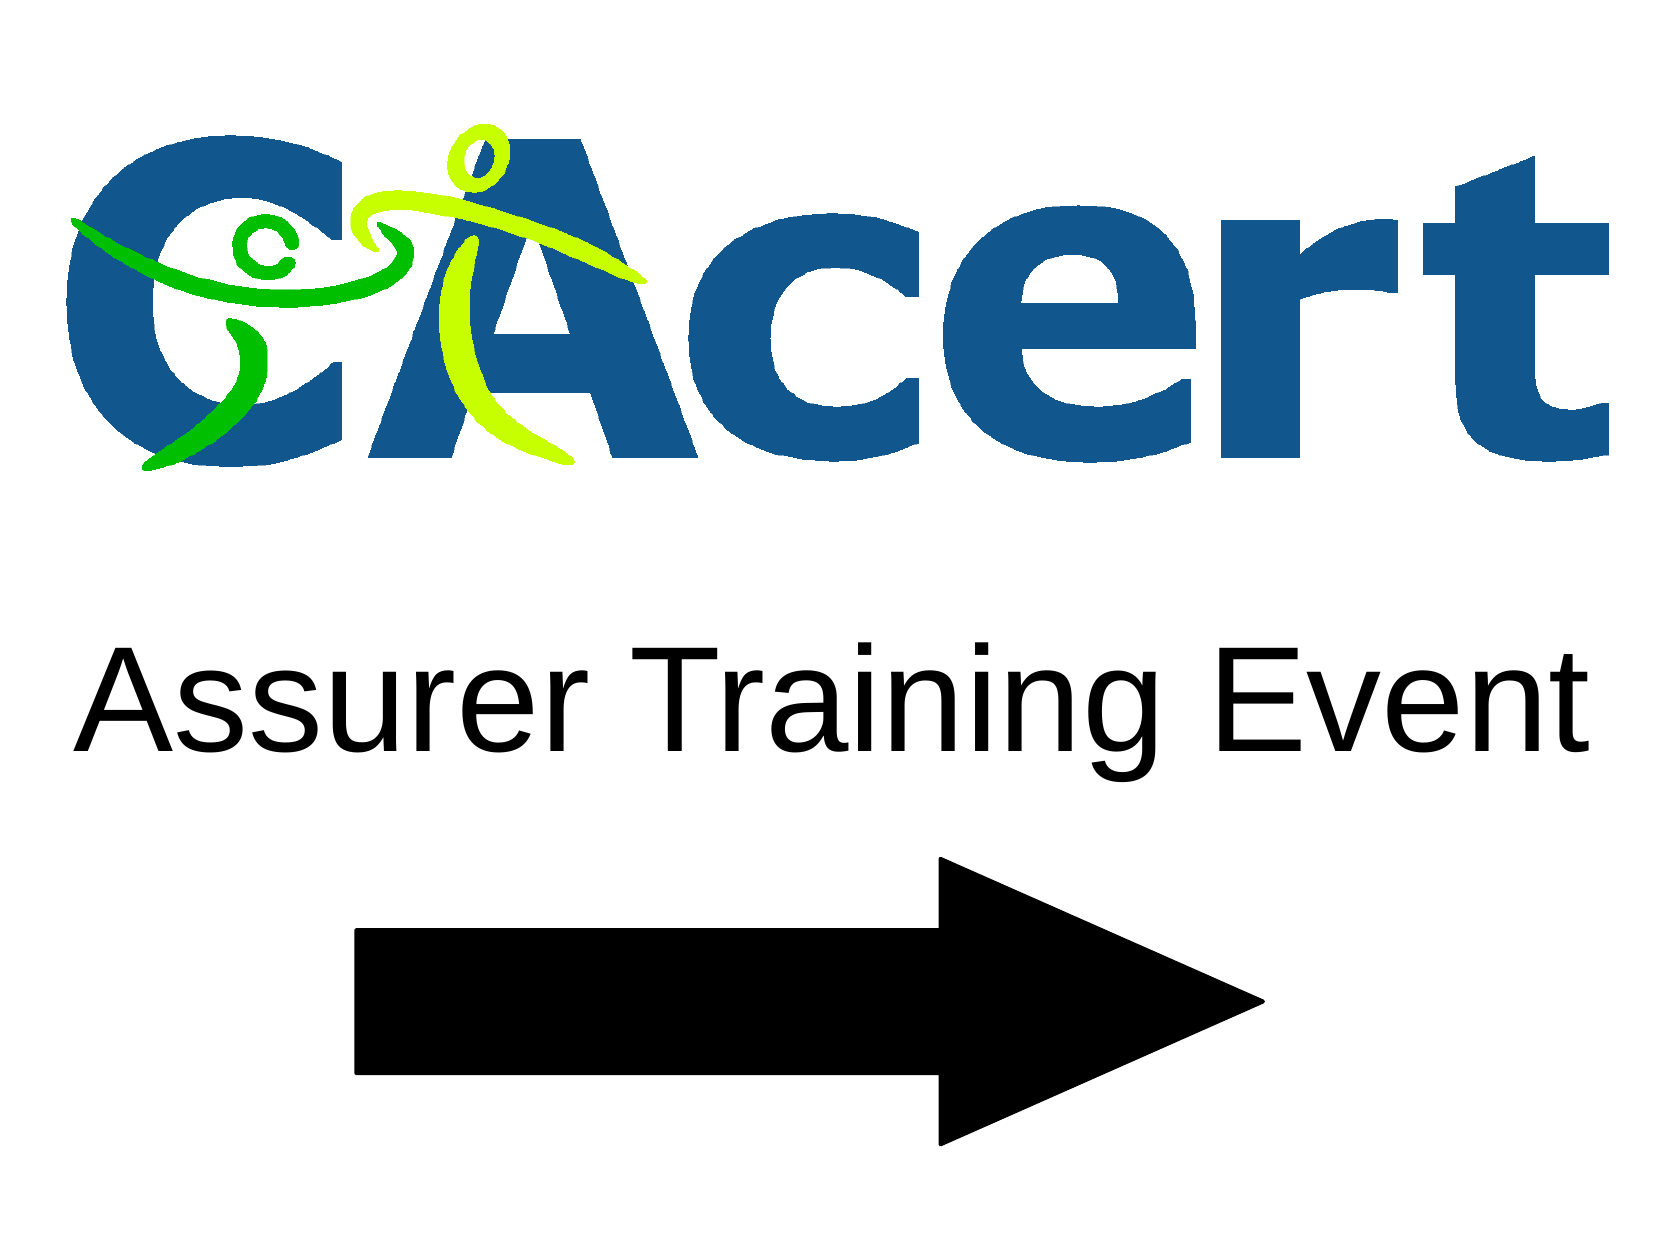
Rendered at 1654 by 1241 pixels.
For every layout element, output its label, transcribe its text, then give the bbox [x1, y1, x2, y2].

picture [0, 82, 1654, 570]
subtitle Assurer Training Event [64, 566, 1601, 833]
picture [354, 856, 1270, 1152]
